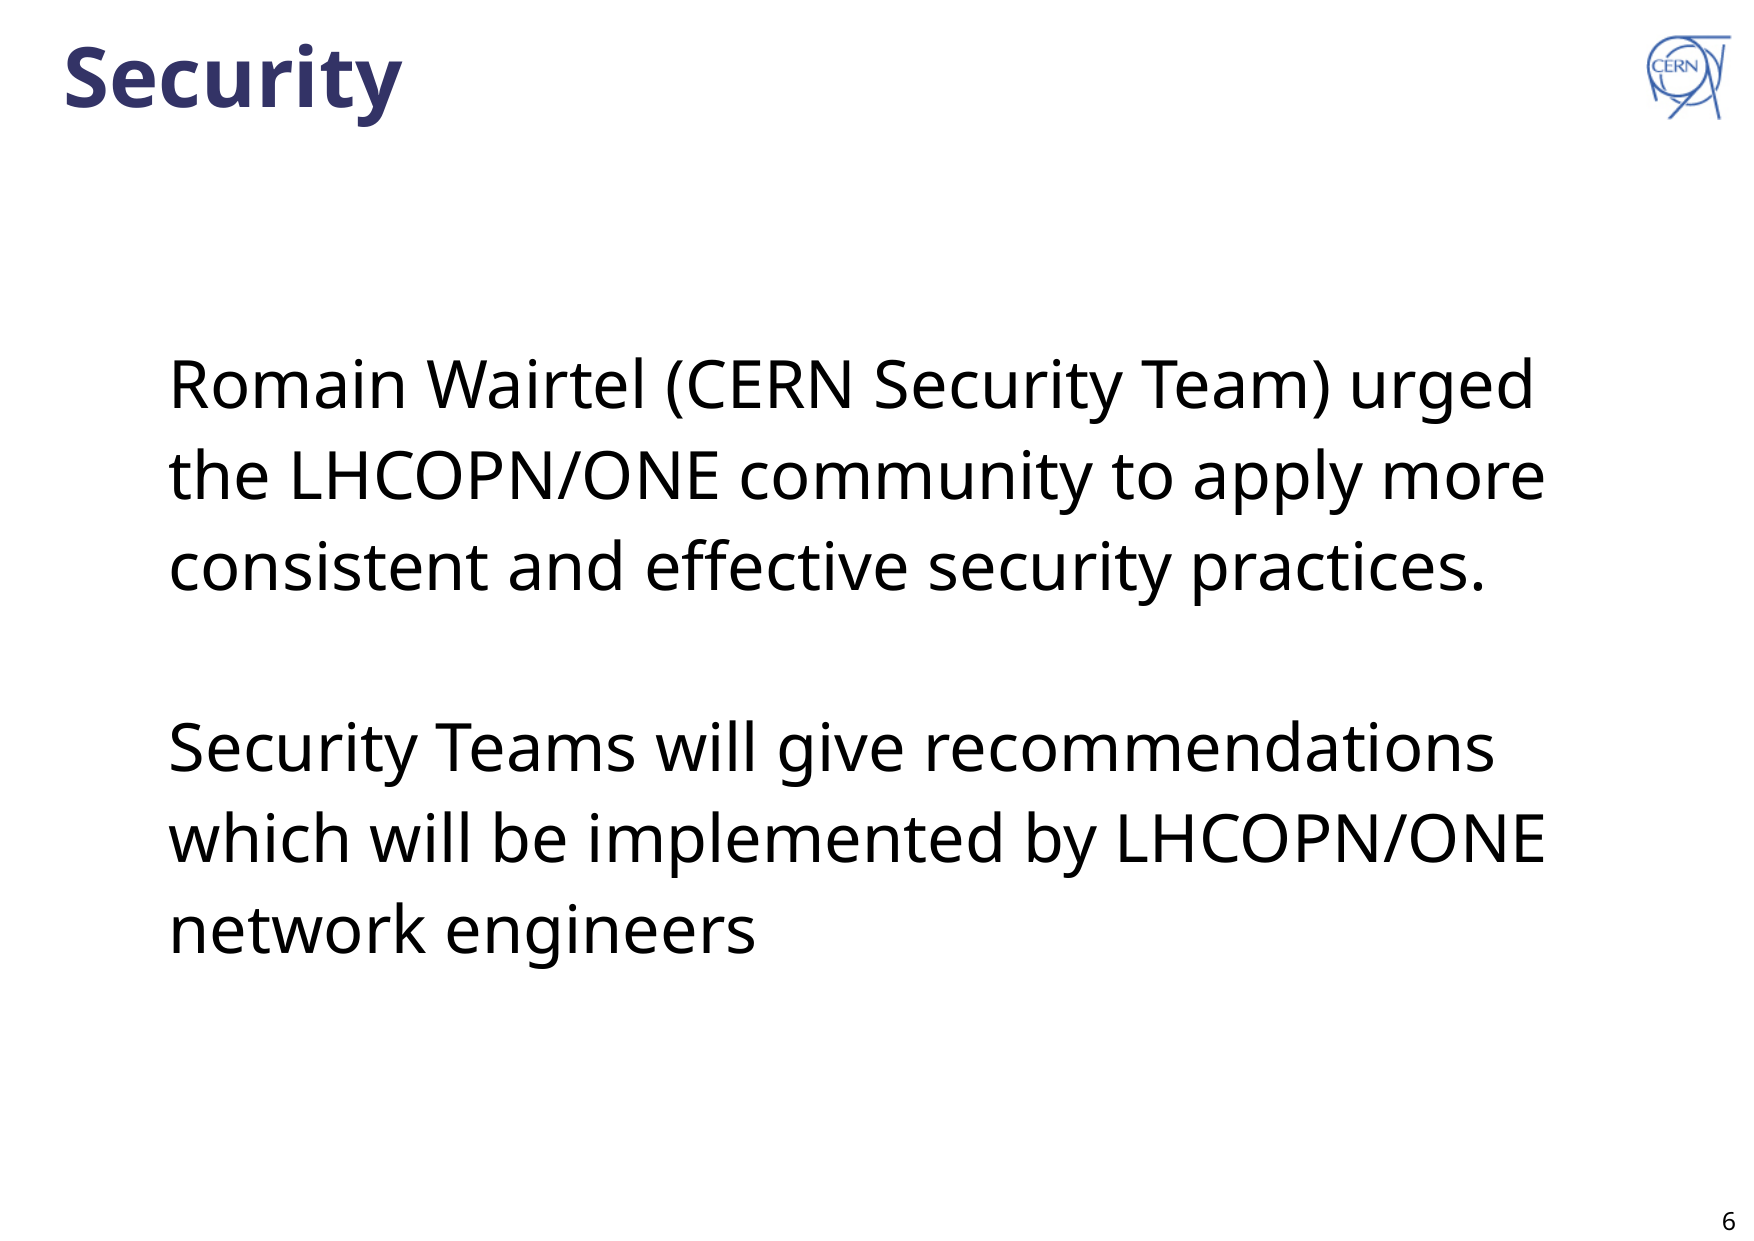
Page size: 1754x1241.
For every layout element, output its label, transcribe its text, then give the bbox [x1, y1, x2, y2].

picture [1646, 34, 1732, 120]
title Security [63, 0, 1621, 166]
text_box Romain Wairtel (CERN Security Team) urged the LHCOPN/ONE community to apply more consistent and effective security practices. Security Teams will give recommendations which will be implemented by LHCOPN/ONE network engineers [153, 330, 1579, 912]
